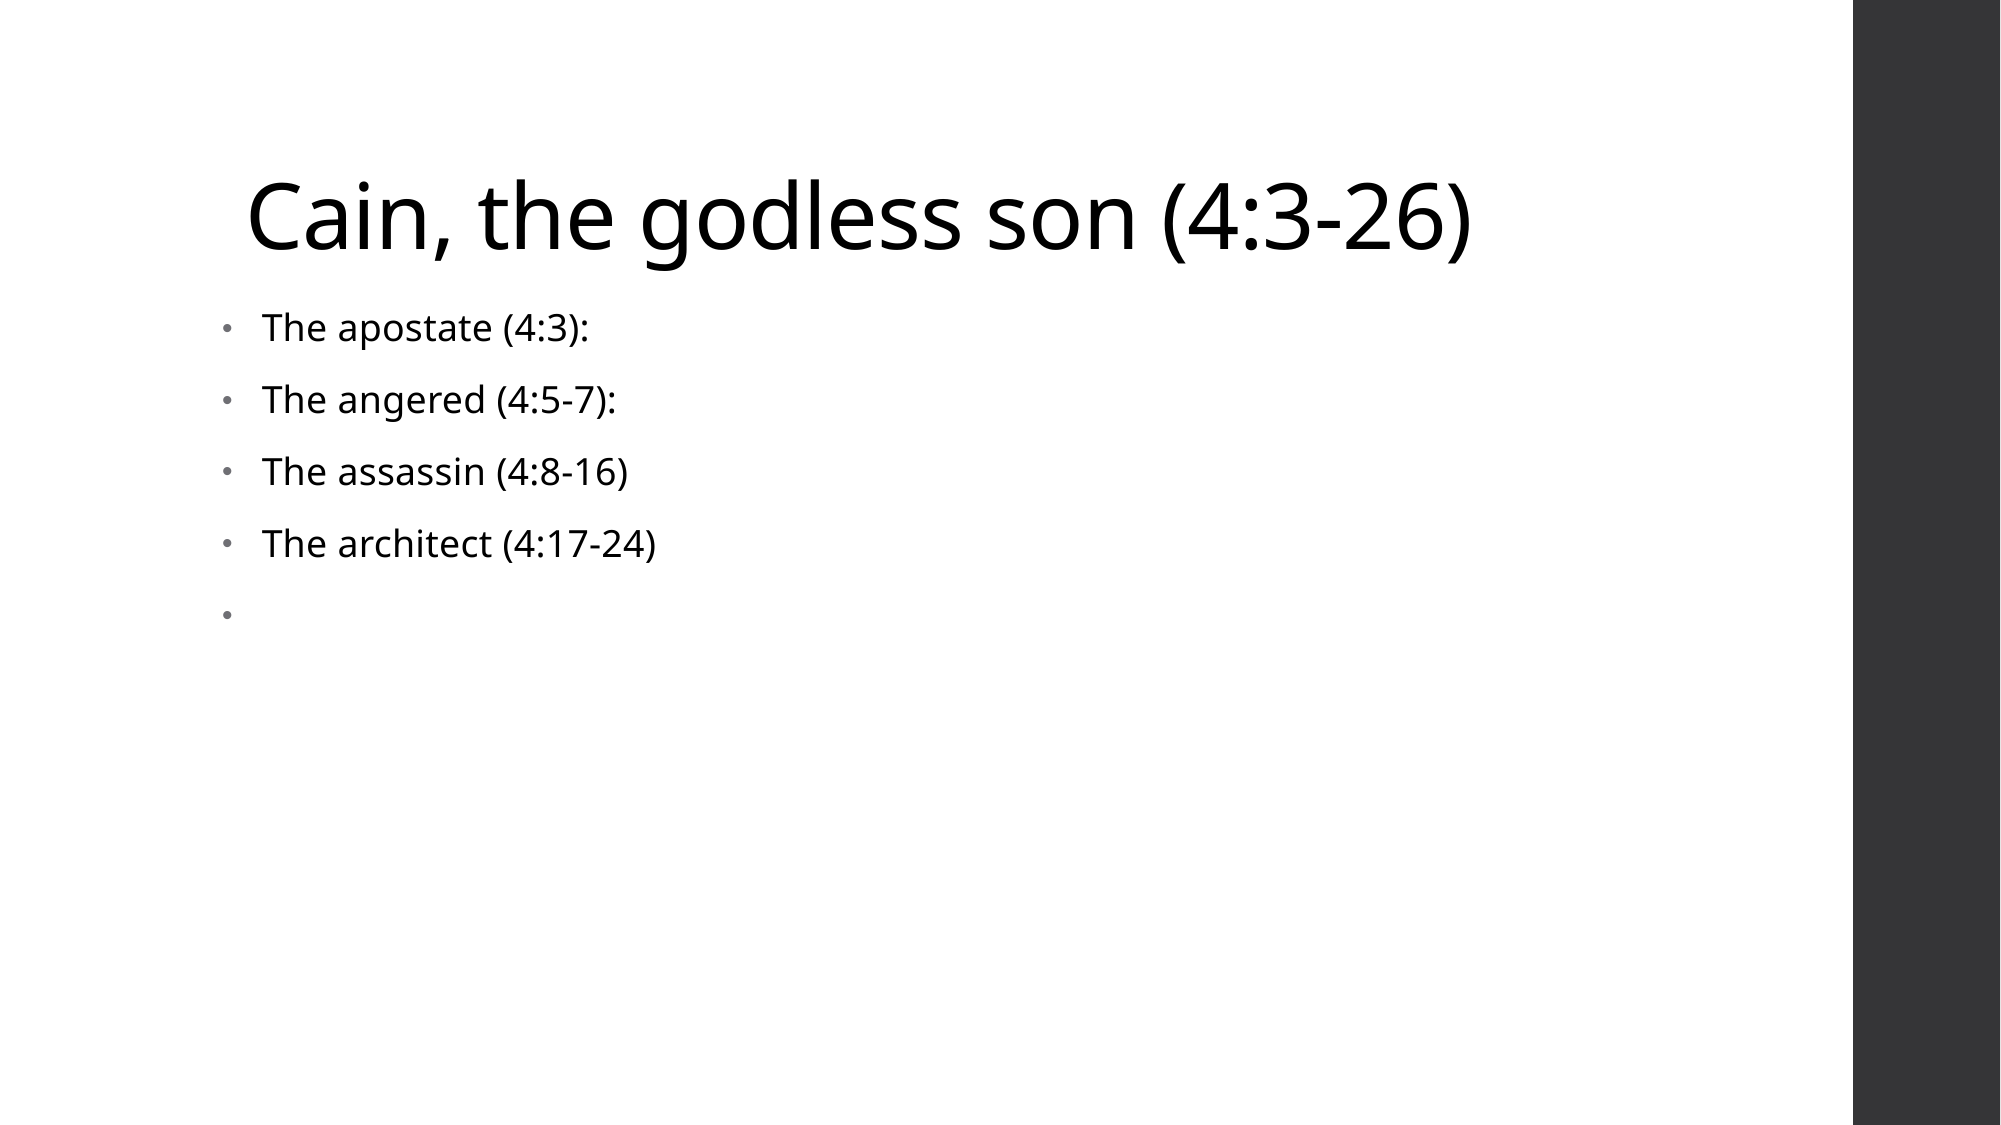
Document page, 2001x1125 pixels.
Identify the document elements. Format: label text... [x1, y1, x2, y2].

title Cain, the godless son (4:3-26) [206, 60, 1797, 278]
list The apostate (4:3): The angered (4:5-7): The assassin (4:8-16) The architect (4:17-24) [206, 299, 1617, 1014]
